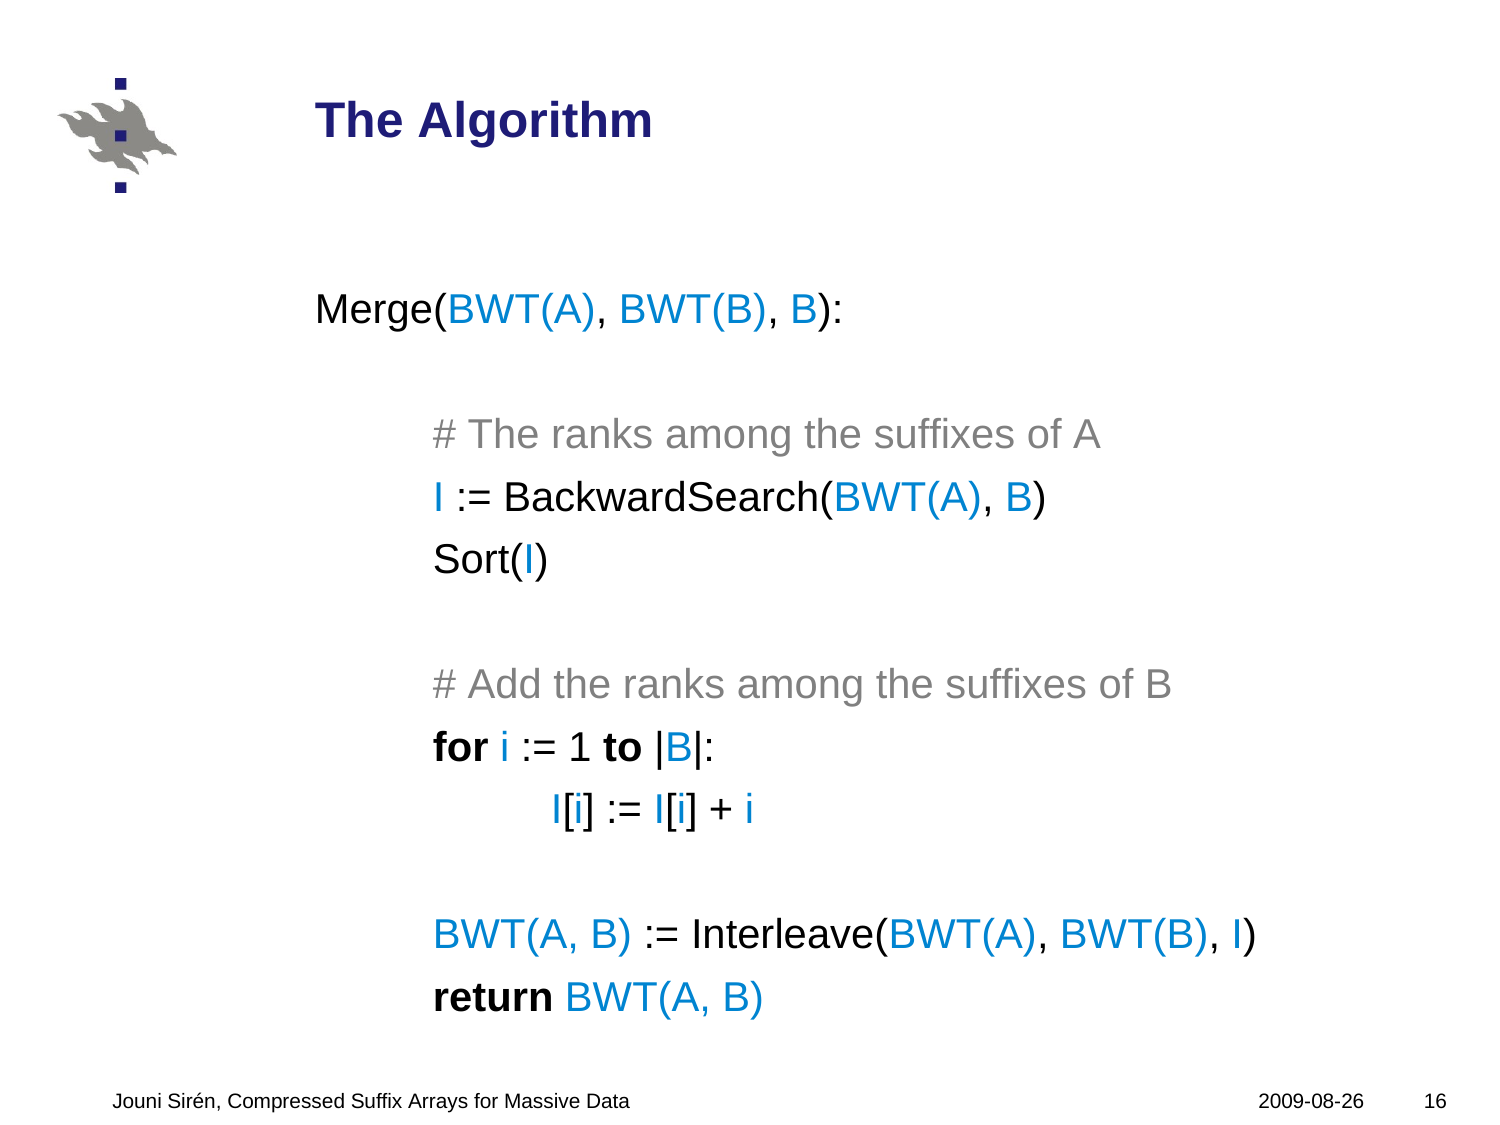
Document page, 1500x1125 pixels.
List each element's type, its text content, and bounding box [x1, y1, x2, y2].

picture [57, 78, 177, 193]
list Merge(BWT(A), BWT(B), B): # The ranks among the suffixes of A I := BackwardSearch(BWT(A), B) Sort(I) # Add the ranks among the suffixes of B for i := 1 to |B|: I[i] := I[i] + i BWT(A, B) := Interleave(BWT(A), BWT(B), I) return BWT(A, B) [299, 262, 1450, 1091]
title The Algorithm [299, 24, 1450, 209]
